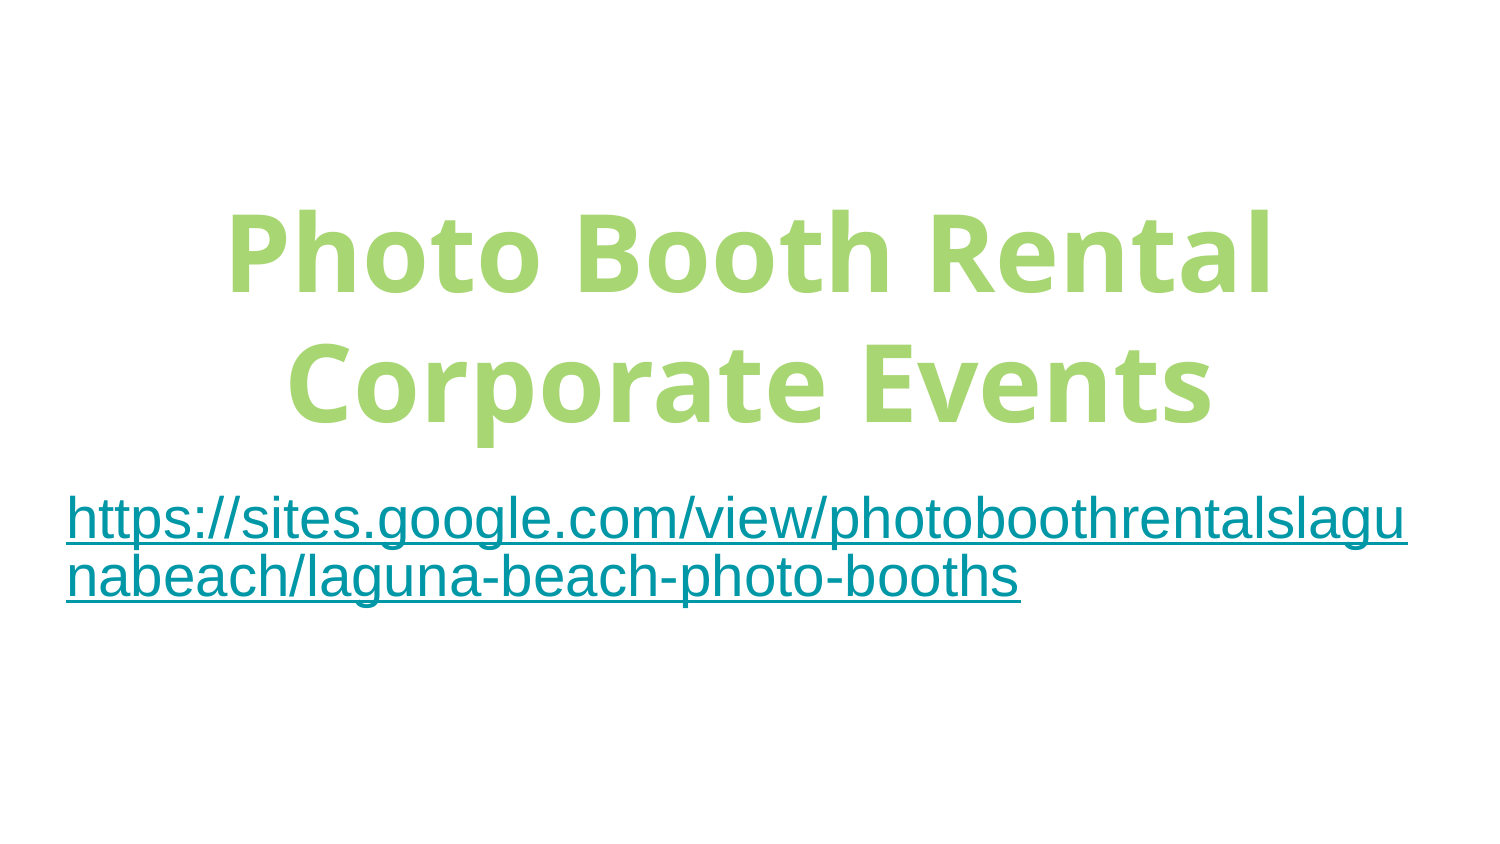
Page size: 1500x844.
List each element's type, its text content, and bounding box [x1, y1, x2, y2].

subtitle https://sites.google.com/view/photoboothrentalslagunabeach/laguna-beach-photo-booths [51, 464, 1449, 595]
title Photo Booth Rental Corporate Events [51, 122, 1449, 459]
